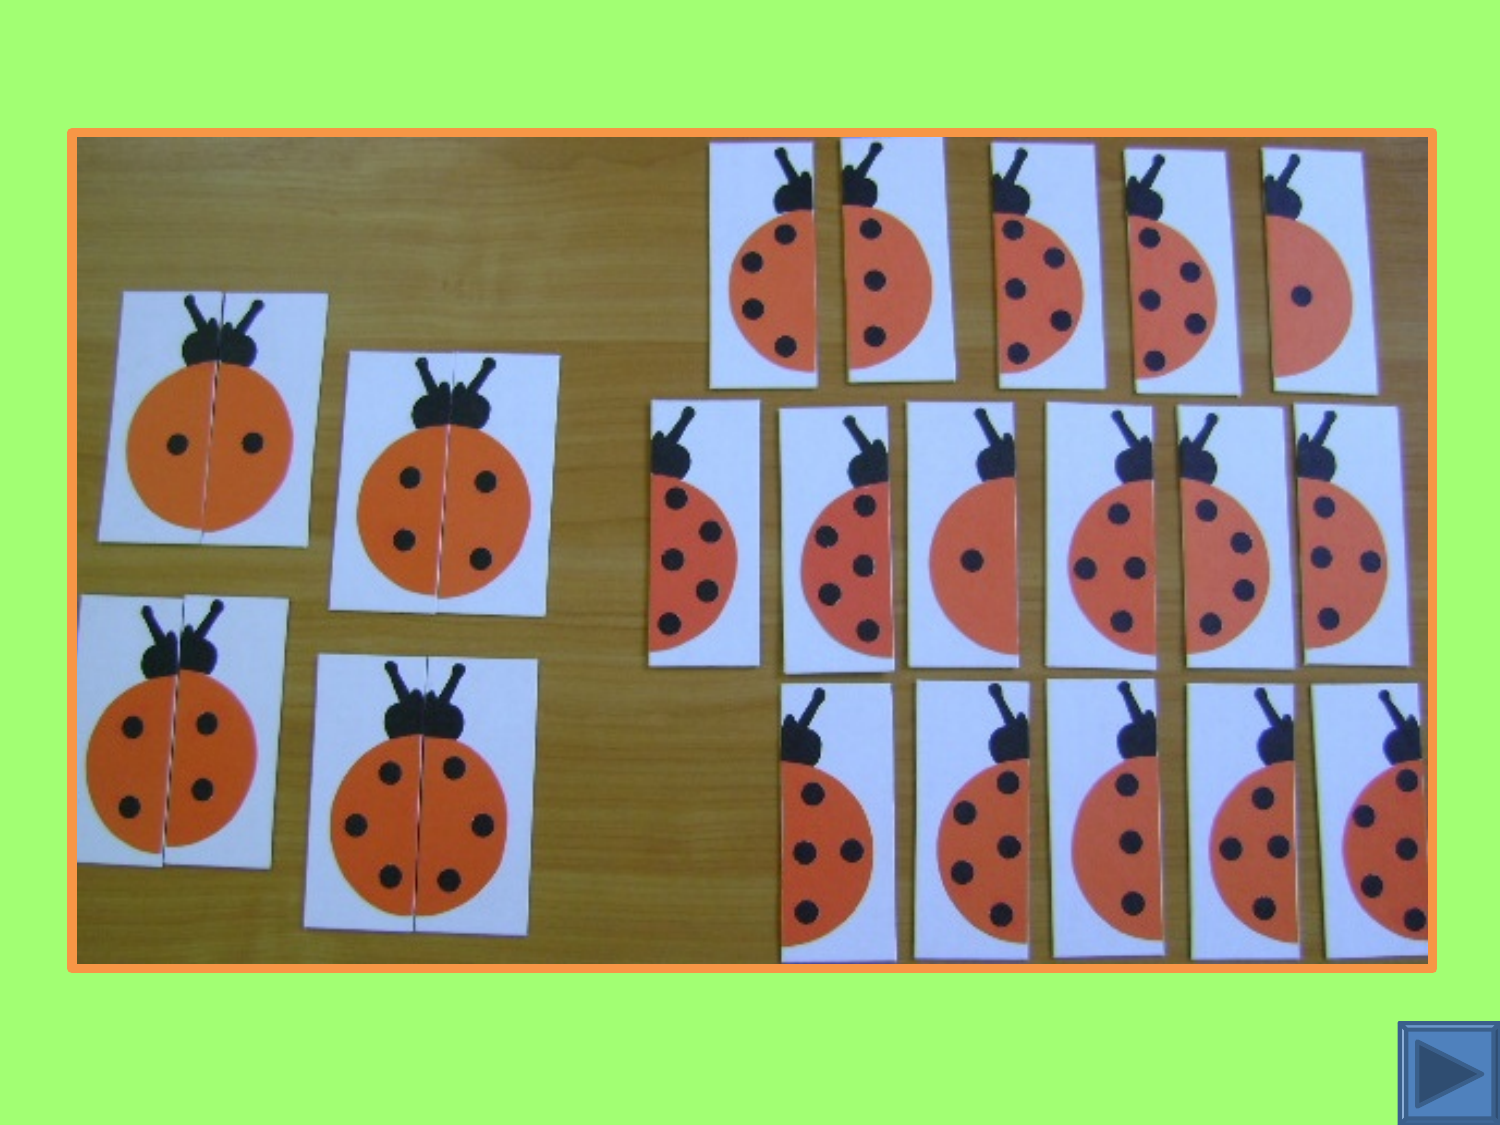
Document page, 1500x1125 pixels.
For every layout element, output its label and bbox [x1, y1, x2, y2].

picture [76, 137, 1429, 965]
text_box [1401, 1023, 1500, 1125]
